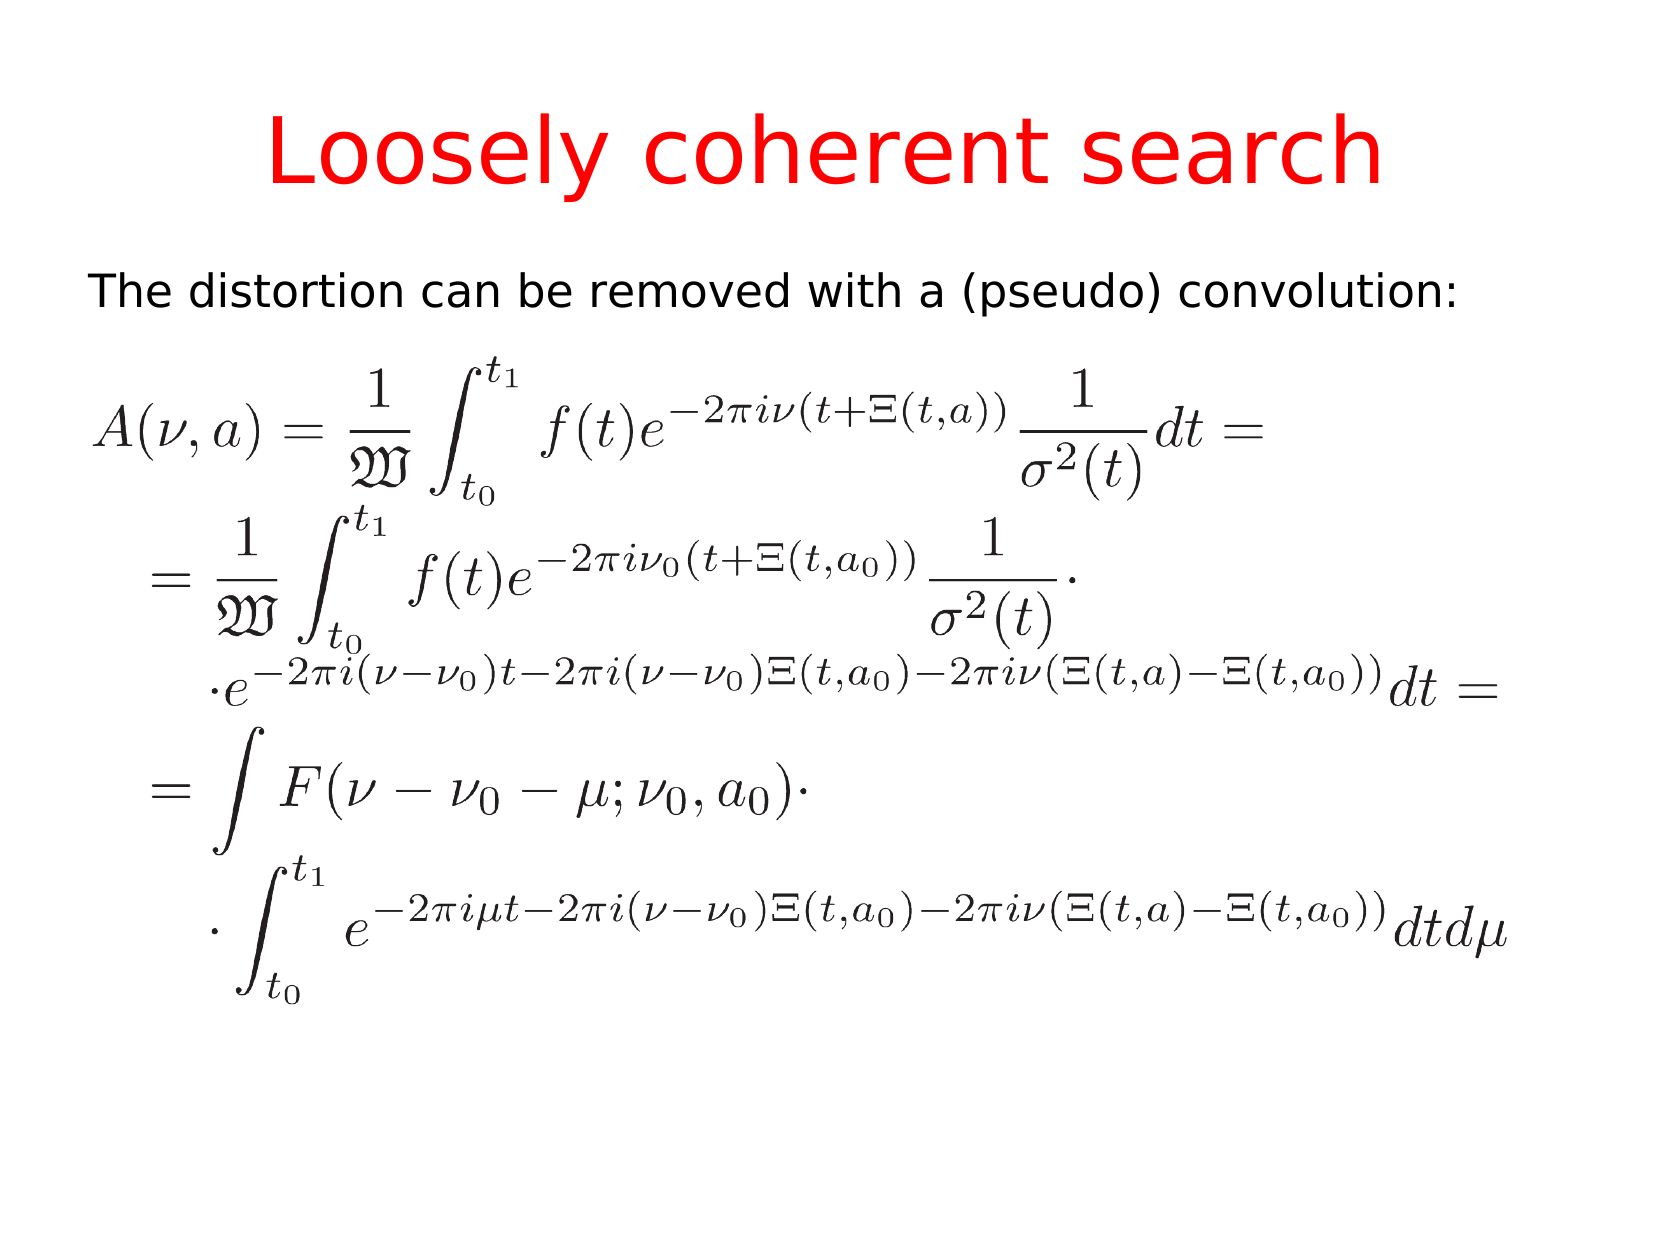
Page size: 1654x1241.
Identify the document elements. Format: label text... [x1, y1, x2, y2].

picture [86, 352, 1521, 1013]
text_box The distortion can be removed with a (pseudo) convolution: [73, 258, 1604, 327]
title Loosely coherent search [82, 49, 1571, 257]
